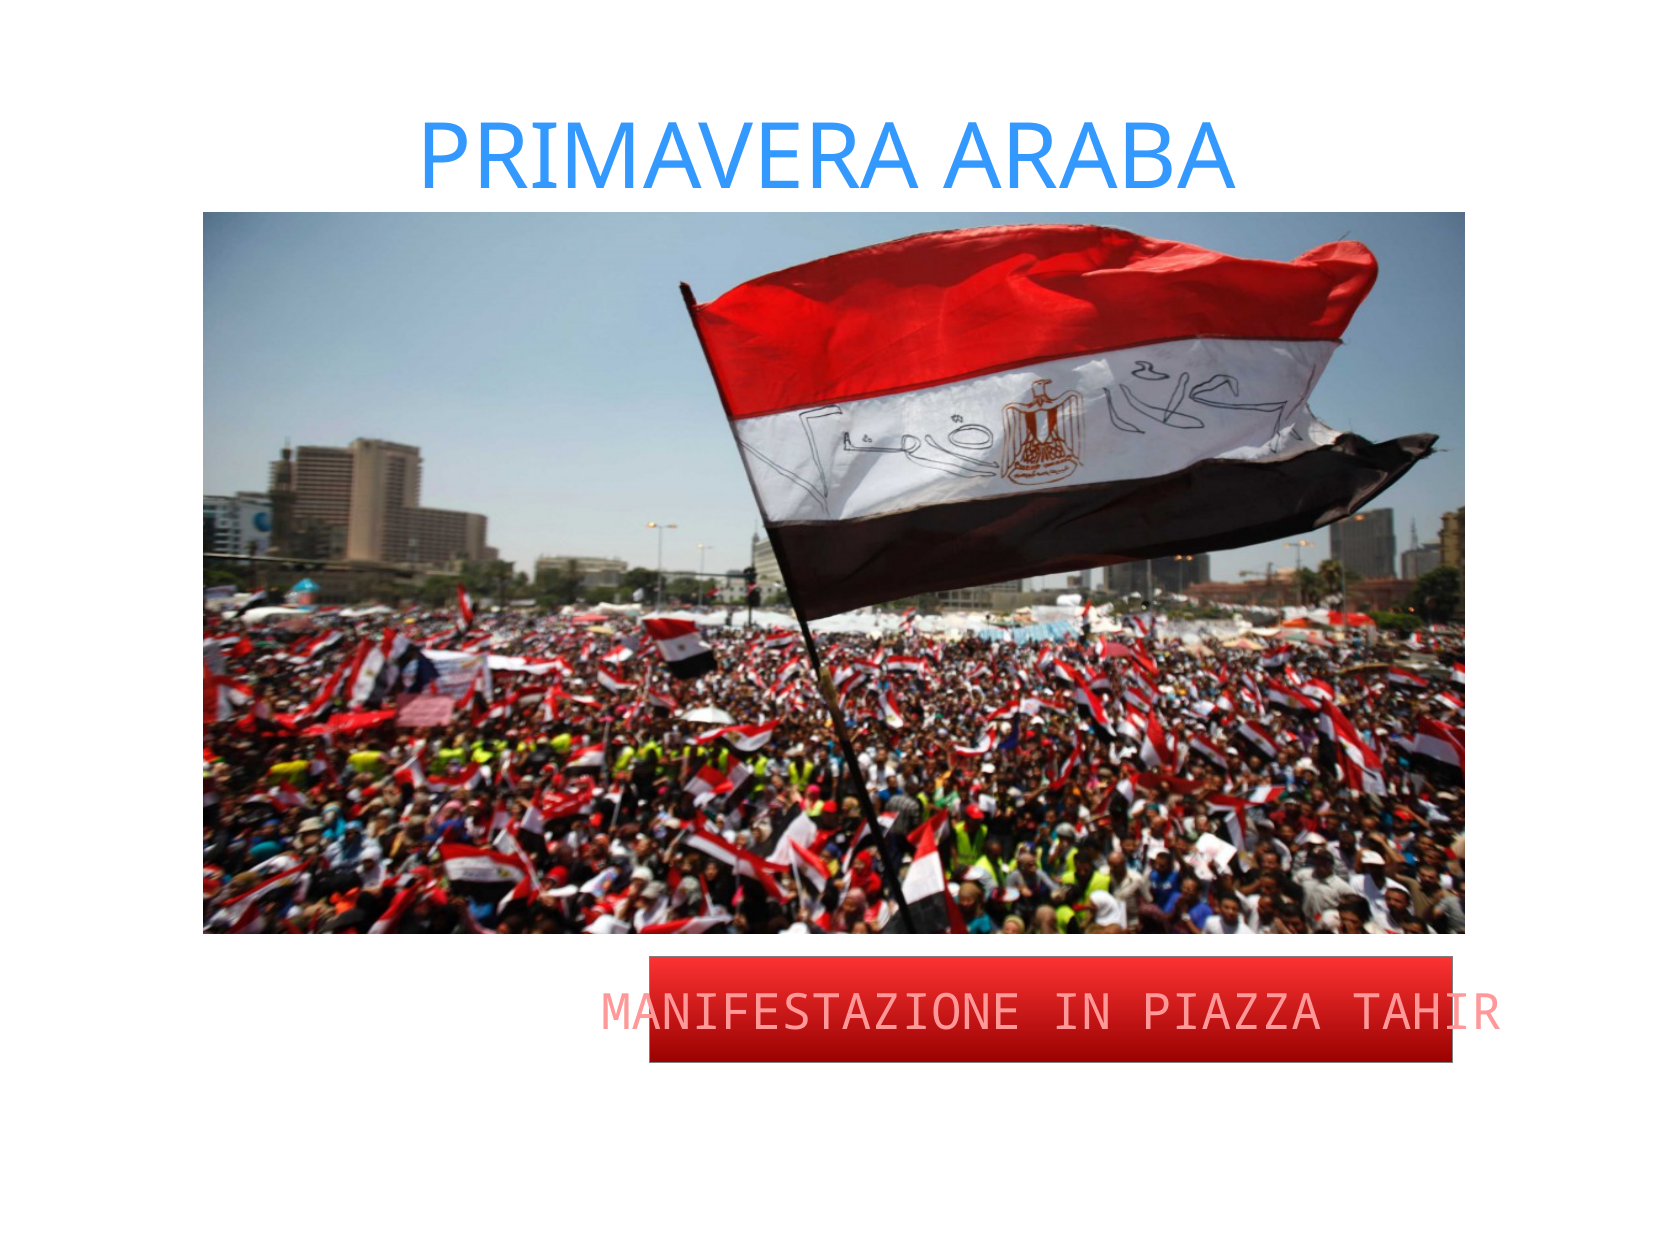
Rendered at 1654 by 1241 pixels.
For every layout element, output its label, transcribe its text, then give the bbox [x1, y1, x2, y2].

text_box MANIFESTAZIONE IN PIAZZA TAHIR [649, 956, 1453, 1063]
picture [203, 212, 1465, 934]
title PRIMAVERA ARABA [82, 49, 1571, 257]
